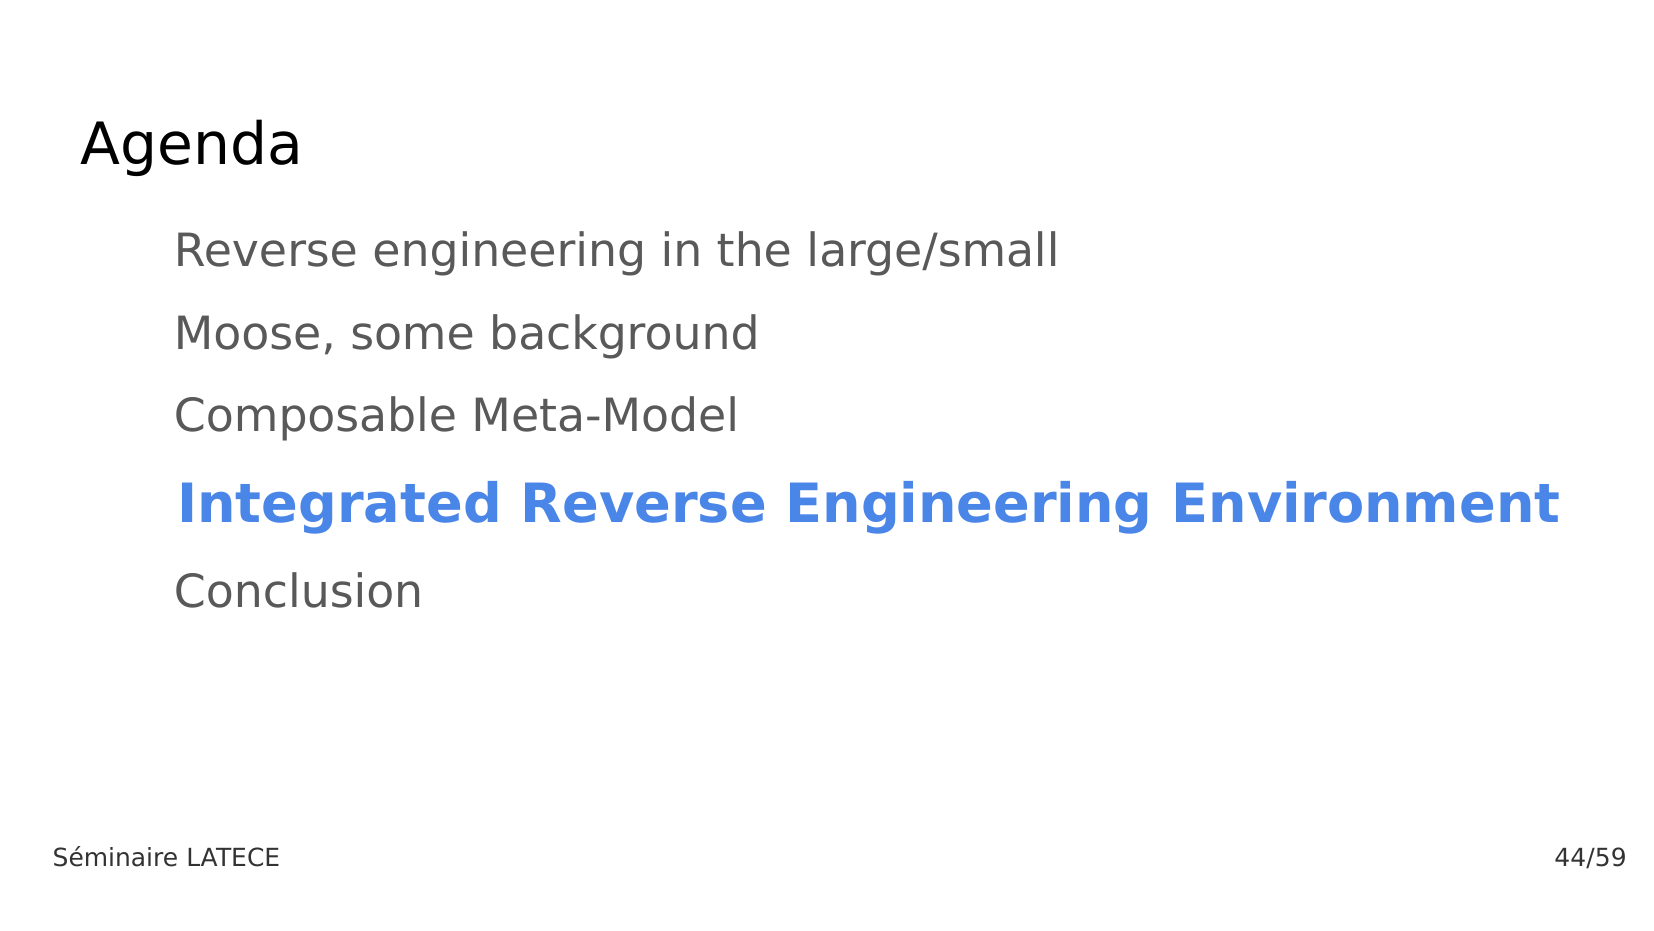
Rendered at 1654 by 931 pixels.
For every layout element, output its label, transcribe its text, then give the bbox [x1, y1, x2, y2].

list Reverse engineering in the large/small Moose, some background Composable Meta-Model Integrated Reverse Engineering Environment Conclusion [157, 223, 1578, 797]
title Agenda [80, 97, 1479, 192]
